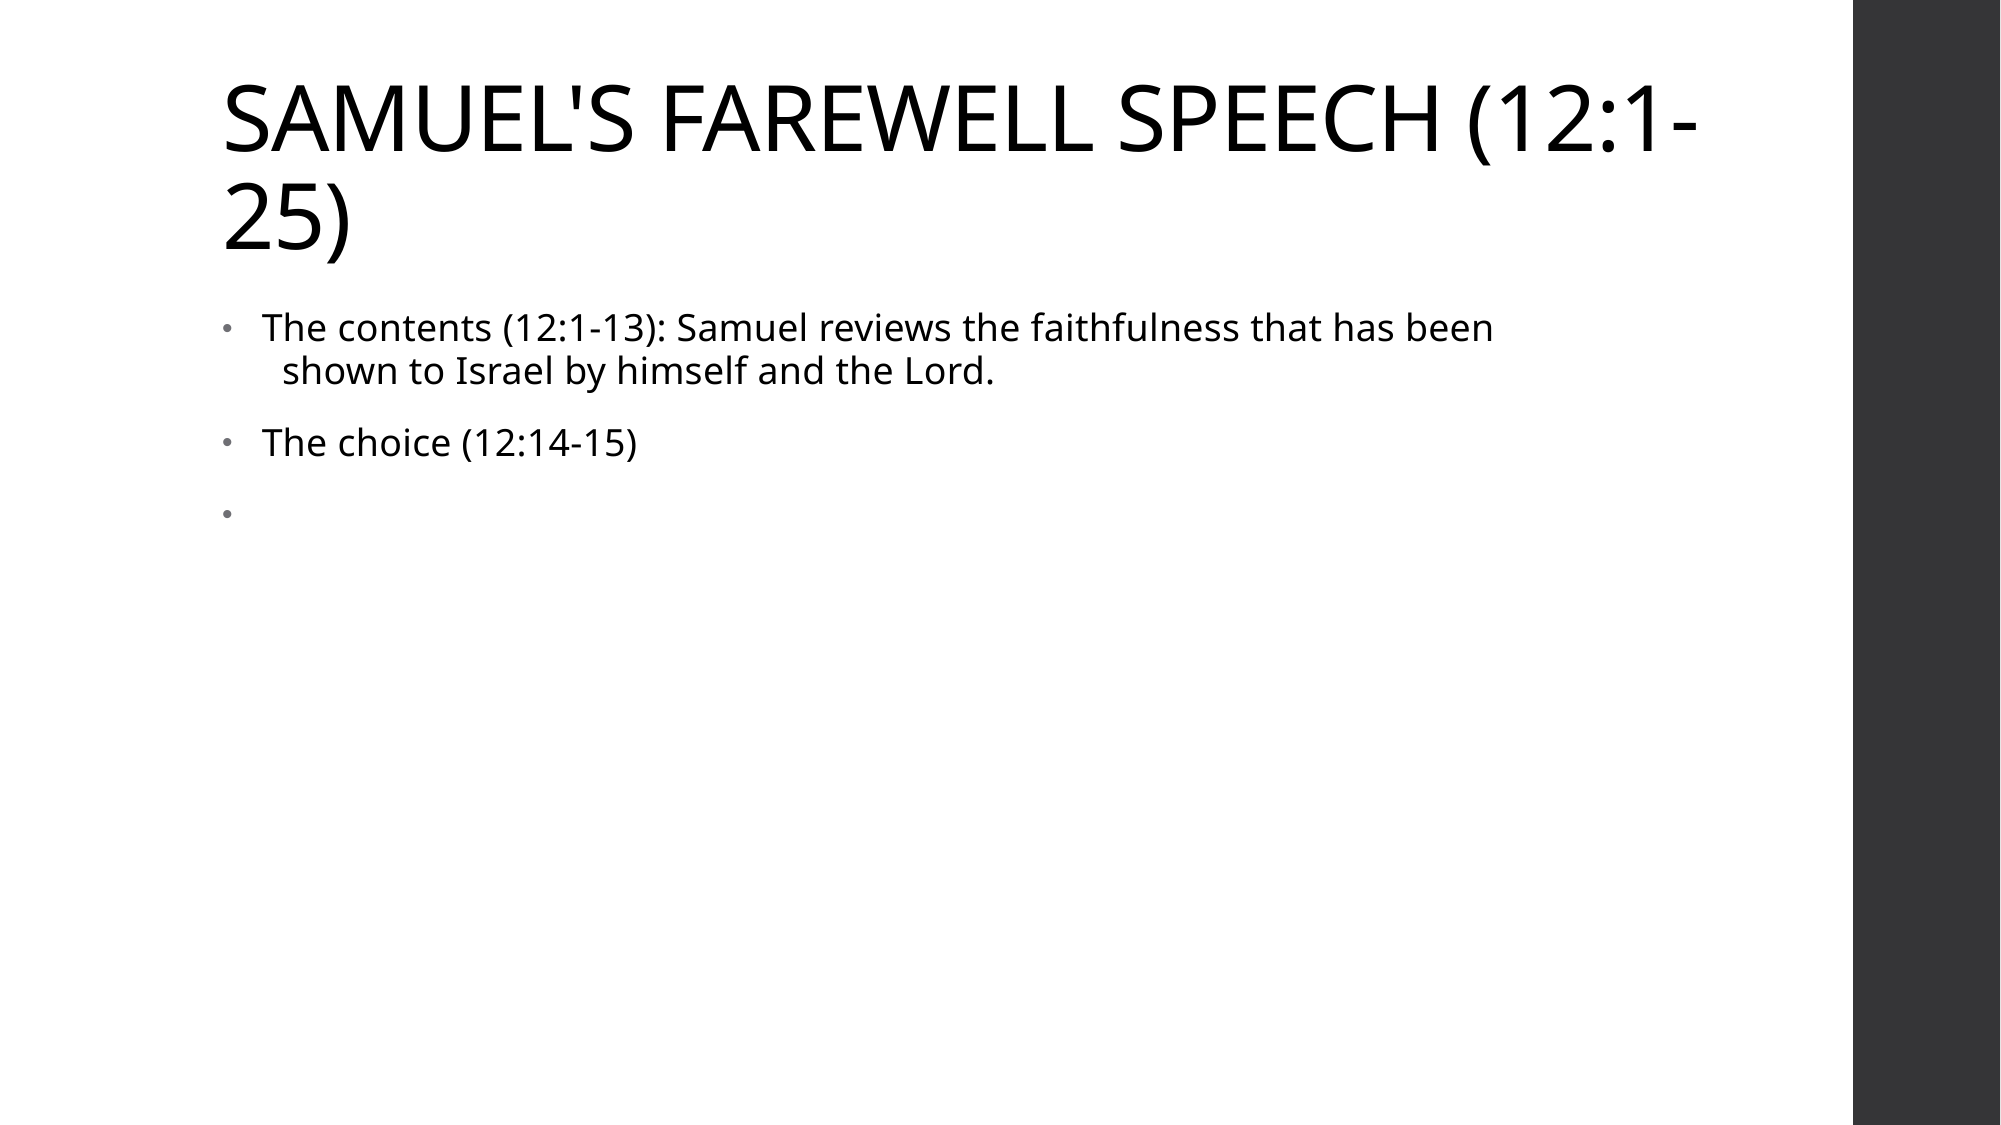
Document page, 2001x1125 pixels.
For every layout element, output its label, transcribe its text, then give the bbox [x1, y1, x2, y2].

list The contents (12:1-13): Samuel reviews the faithfulness that has been shown to Israel by himself and the Lord. The choice (12:14-15) [206, 299, 1617, 1014]
title SAMUEL'S FAREWELL SPEECH (12:1-25) [206, 60, 1797, 278]
